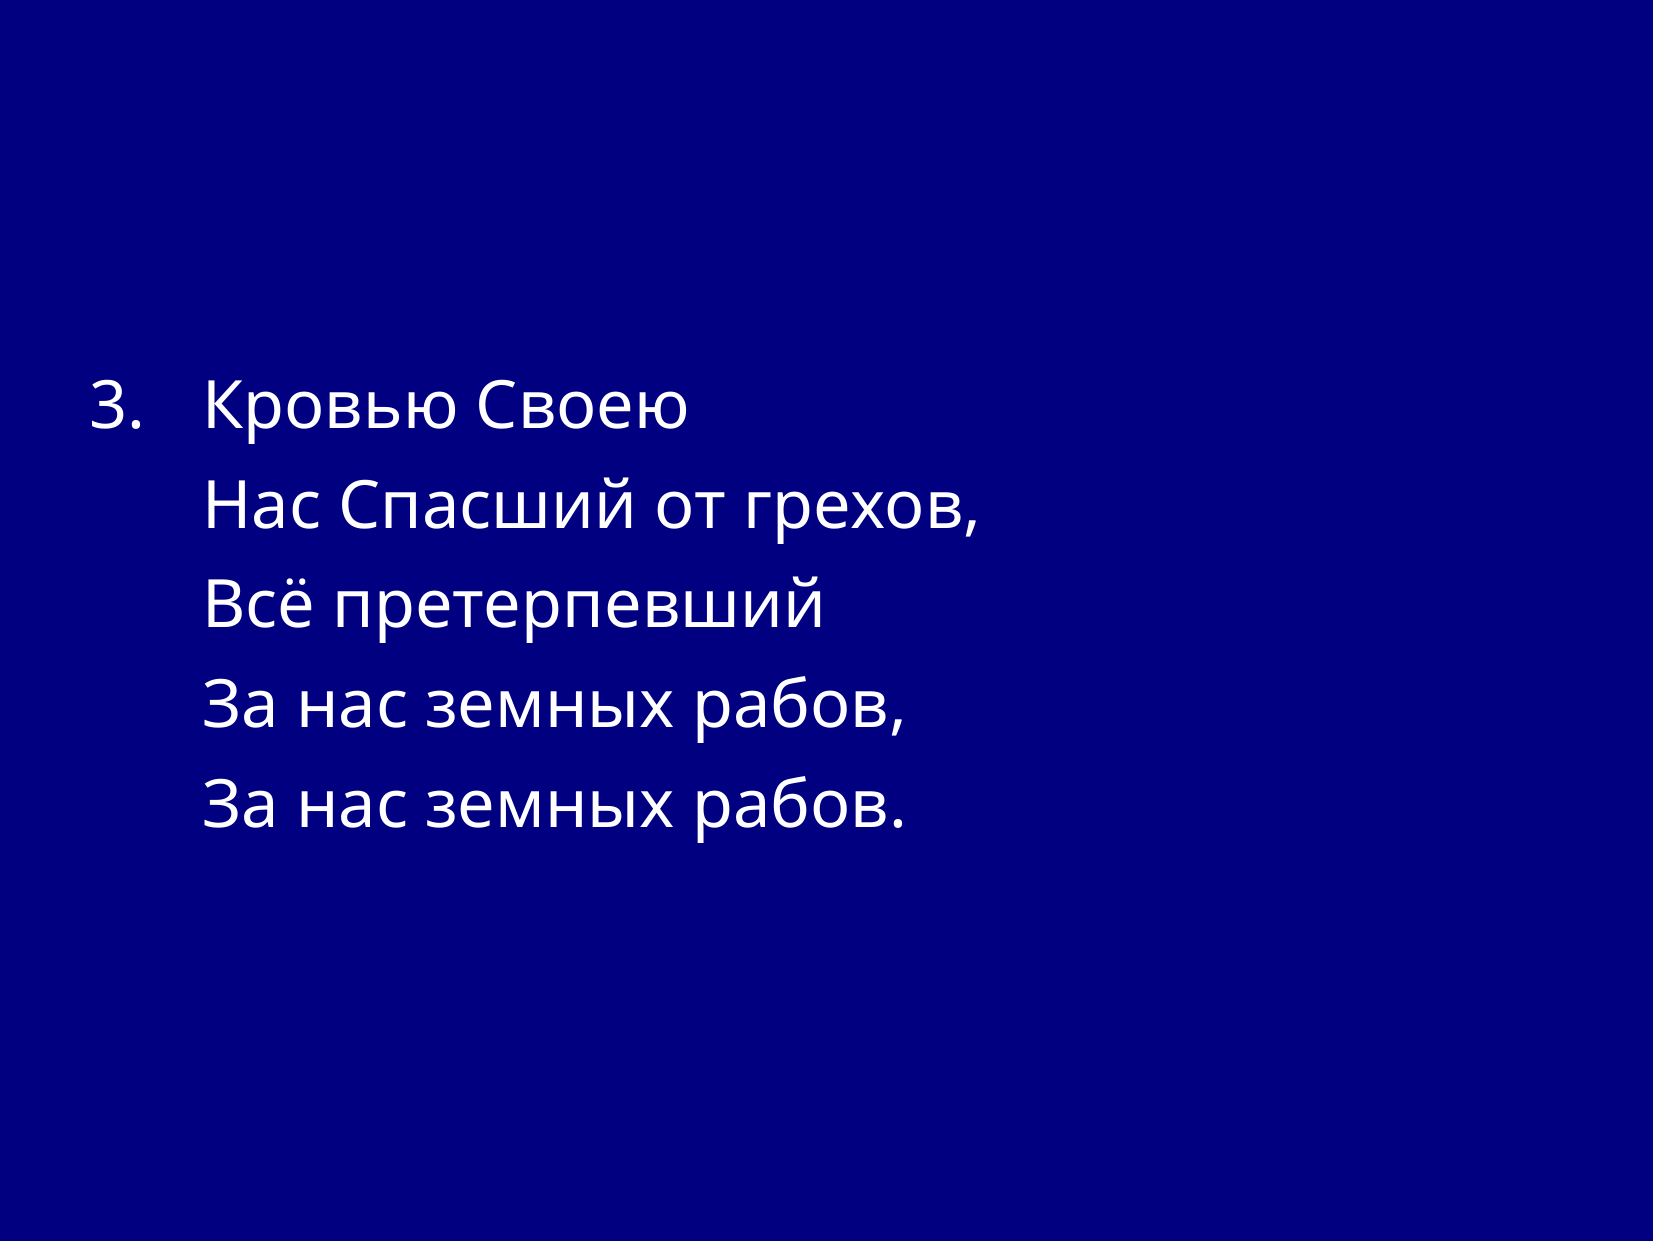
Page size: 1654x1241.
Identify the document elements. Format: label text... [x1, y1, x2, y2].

text_box 3. Кровью Своею Нас Спасший от грехов, Всё претерпевший За нас земных рабов, За нас земных рабов. [75, 150, 1576, 1163]
